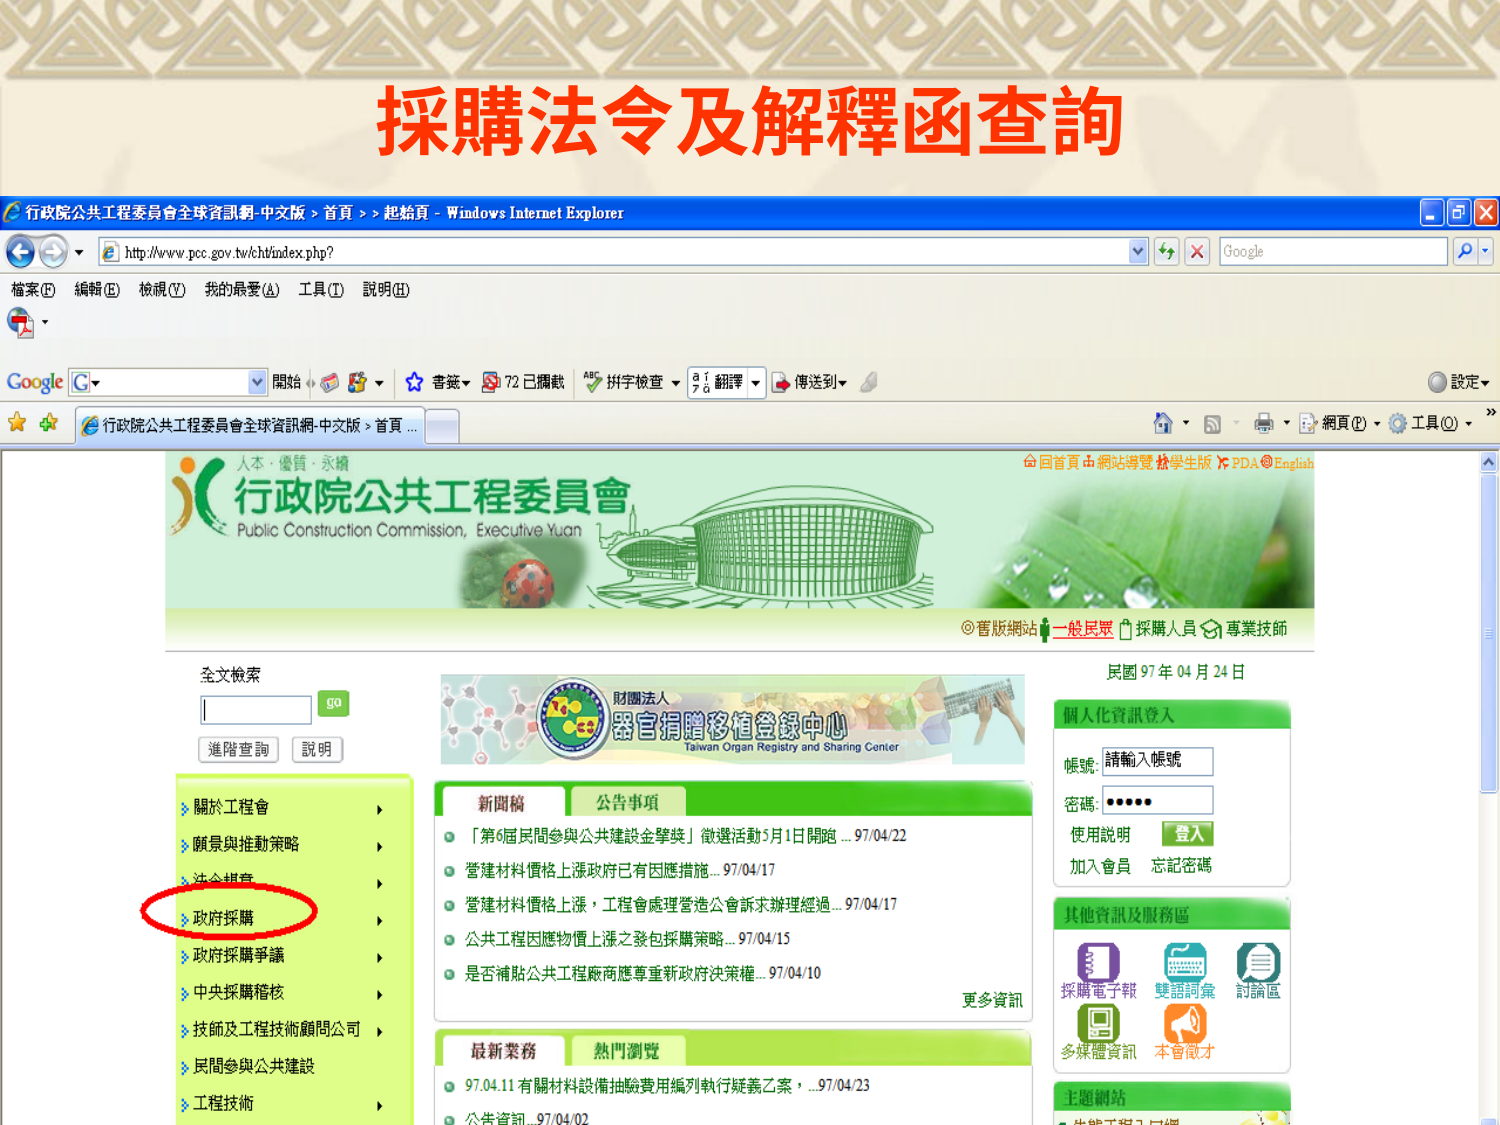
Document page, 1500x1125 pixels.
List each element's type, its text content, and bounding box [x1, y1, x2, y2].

picture [0, 196, 1500, 1125]
title 採購法令及解釋函查詢 [49, 42, 1451, 196]
